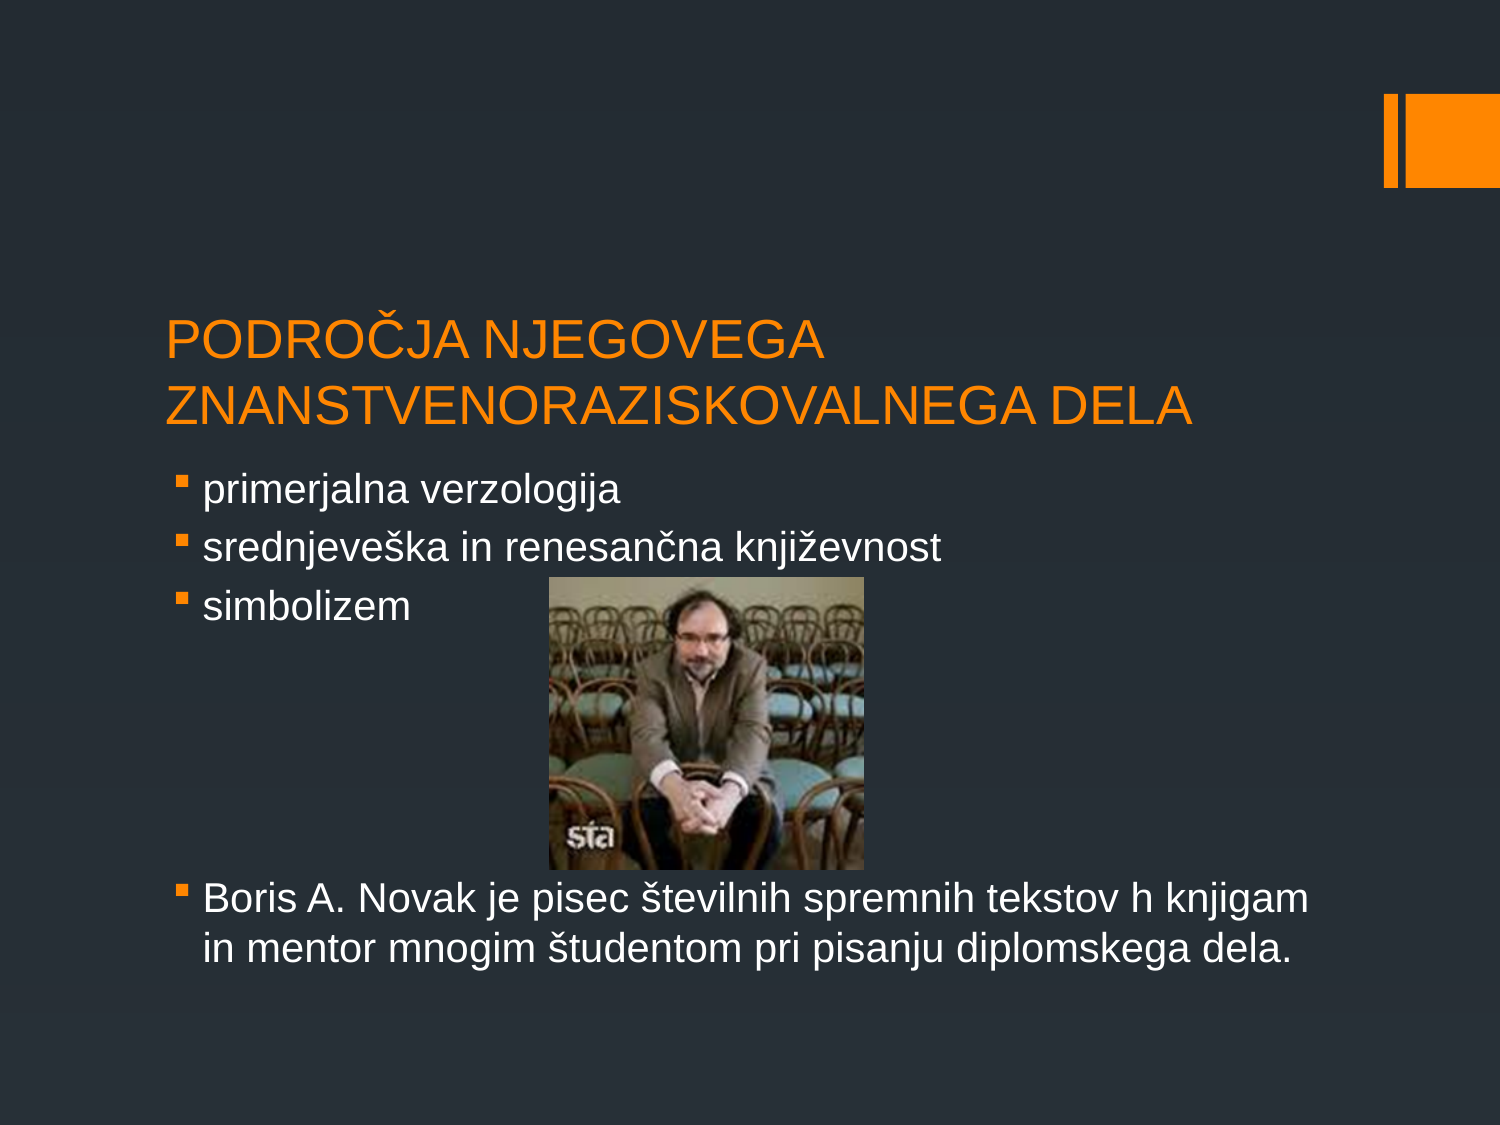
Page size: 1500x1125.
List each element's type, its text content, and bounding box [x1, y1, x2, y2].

title PODROČJA NJEGOVEGA ZNANSTVENORAZISKOVALNEGA DELA [150, 253, 1350, 443]
picture [549, 577, 864, 870]
list primerjalna verzologija srednjeveška in renesančna književnost simbolizem Boris A. Novak je pisec številnih spremnih tekstov h knjigam in mentor mnogim študentom pri pisanju diplomskega dela. [150, 454, 1350, 1035]
